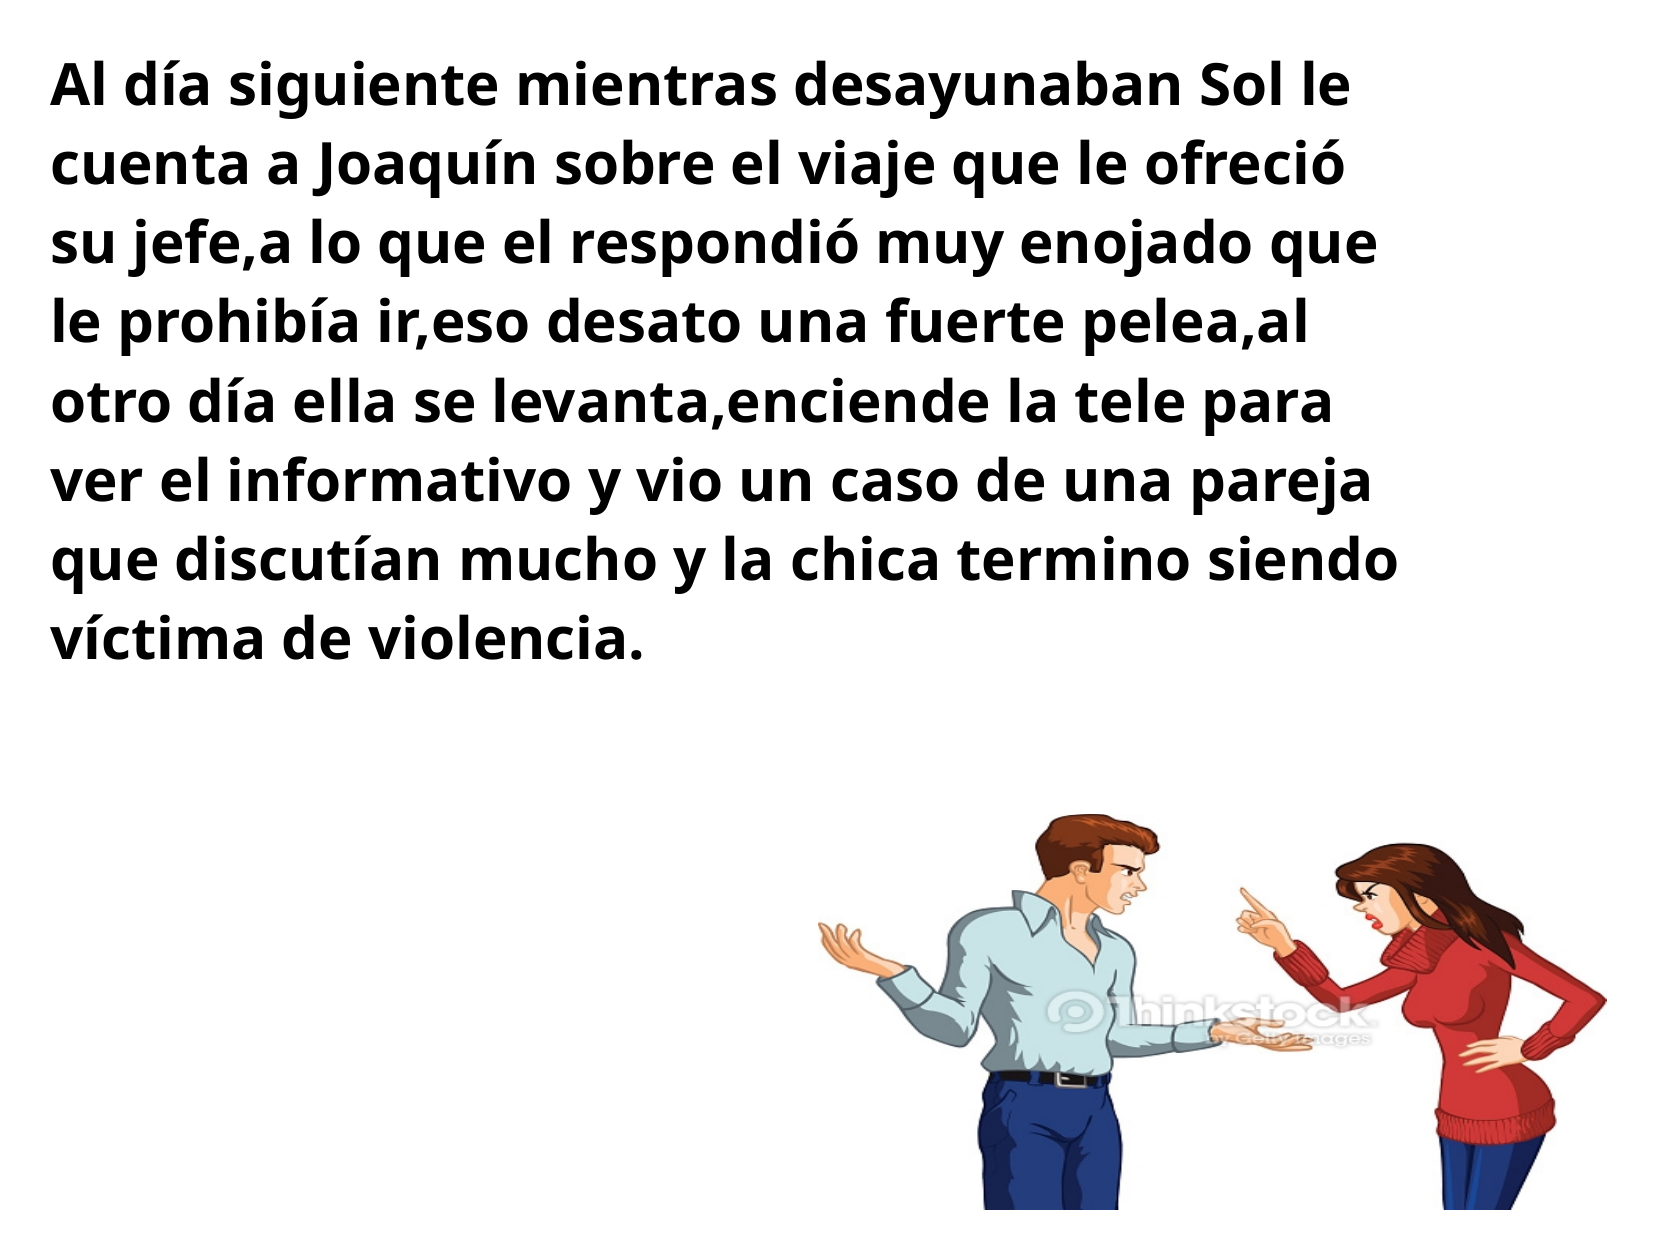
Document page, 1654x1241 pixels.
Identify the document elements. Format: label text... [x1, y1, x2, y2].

picture [818, 814, 1607, 1210]
text_box Al día siguiente mientras desayunaban Sol le cuenta a Joaquín sobre el viaje que le ofreció su jefe,a lo que el respondió muy enojado que le prohibía ir,eso desato una fuerte pelea,al otro día ella se levanta,enciende la tele para ver el informativo y vio un caso de una pareja que discutían mucho y la chica termino siendo víctima de violencia. [35, 35, 1441, 801]
